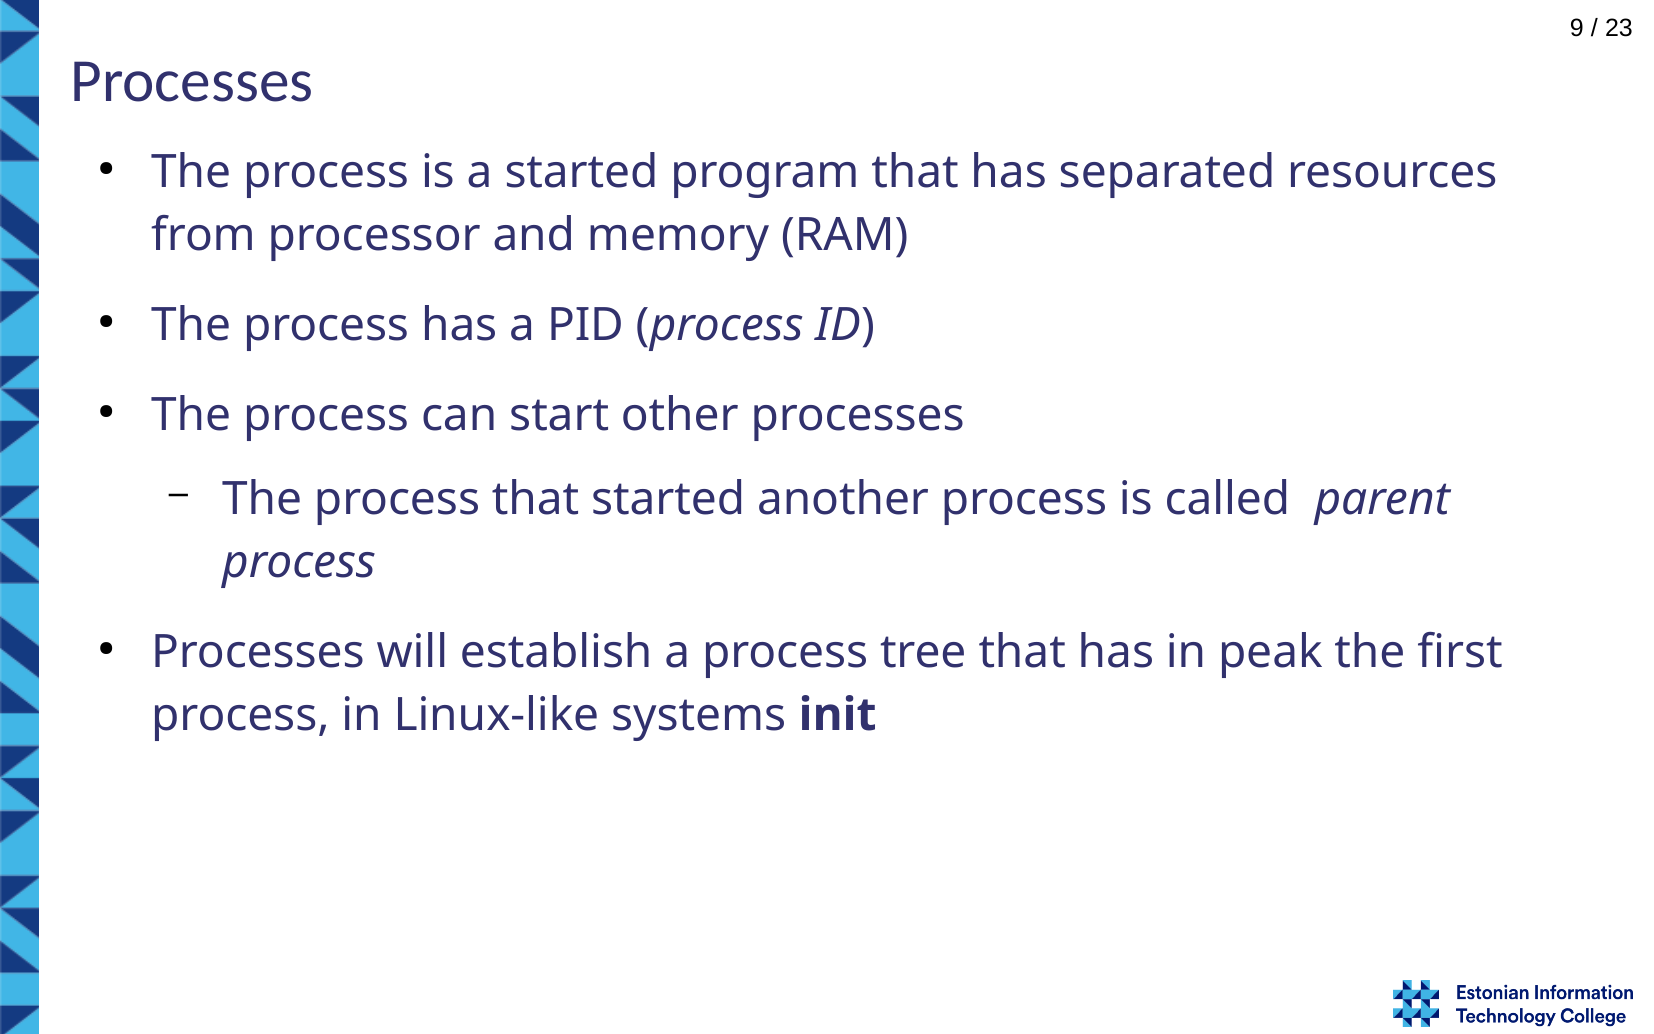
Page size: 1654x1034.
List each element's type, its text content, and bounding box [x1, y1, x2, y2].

list The process is a started program that has separated resources from processor and memory (RAM) The process has a PID (process ID) The process can start other processes The process that started another process is called parent process Processes will establish a process tree that has in peak the first process, in Linux-like systems init [80, 138, 1536, 857]
picture [1393, 980, 1633, 1027]
title Processes [70, 41, 1630, 130]
